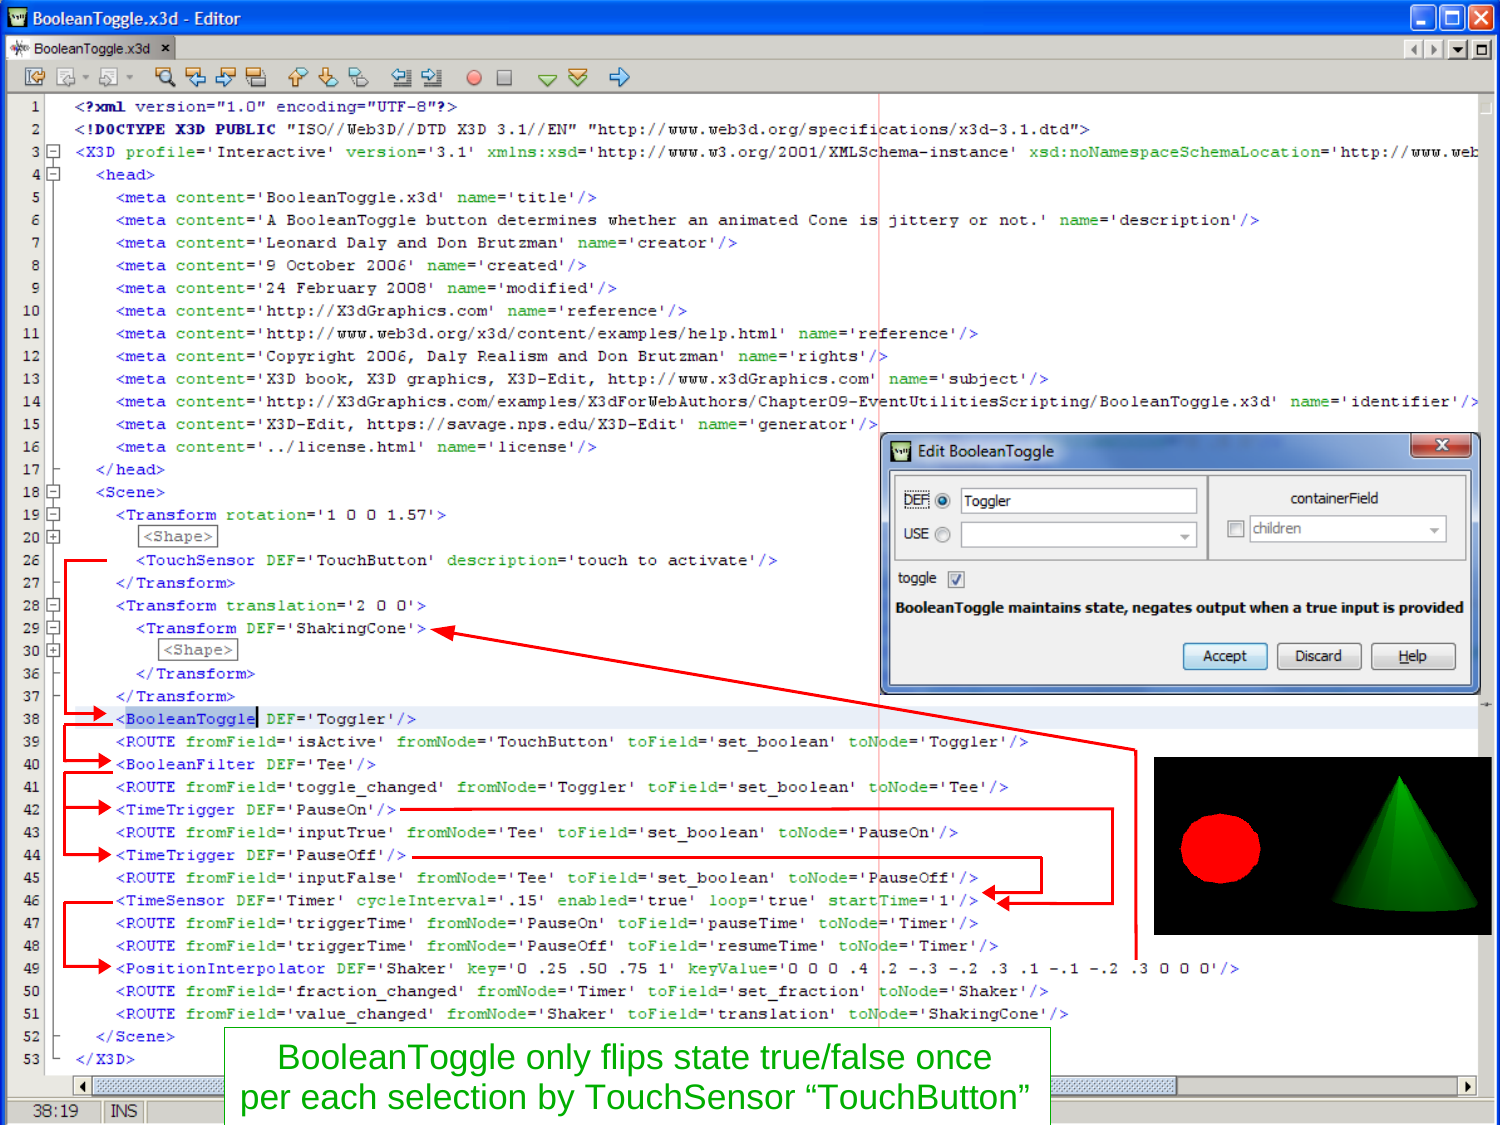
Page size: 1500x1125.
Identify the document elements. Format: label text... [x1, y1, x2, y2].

text_box BooleanToggle only flips state true/false once per each selection by TouchSensor “TouchButton” [224, 1027, 1051, 1125]
picture [0, 0, 1500, 1125]
